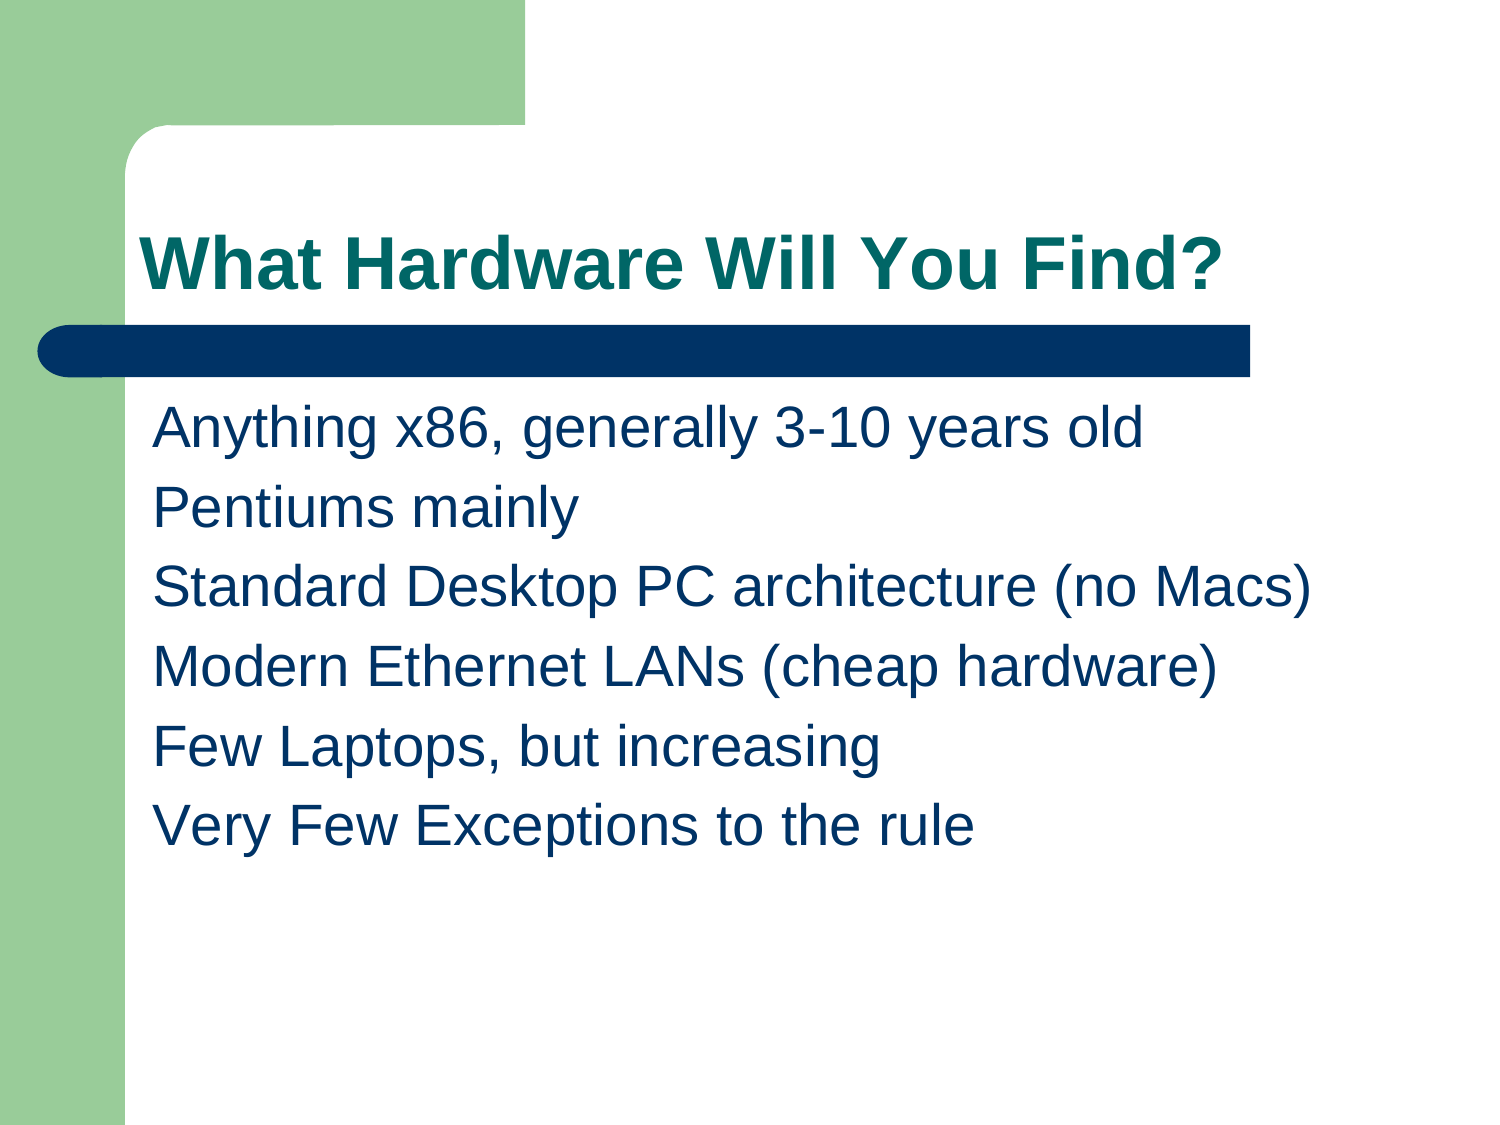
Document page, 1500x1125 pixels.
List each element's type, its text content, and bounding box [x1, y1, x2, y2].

list Anything x86, generally 3-10 years old Pentiums mainly Standard Desktop PC architecture (no Macs) Modern Ethernet LANs (cheap hardware) Few Laptops, but increasing Very Few Exceptions to the rule [137, 387, 1400, 999]
title What Hardware Will You Find? [124, 124, 1425, 313]
